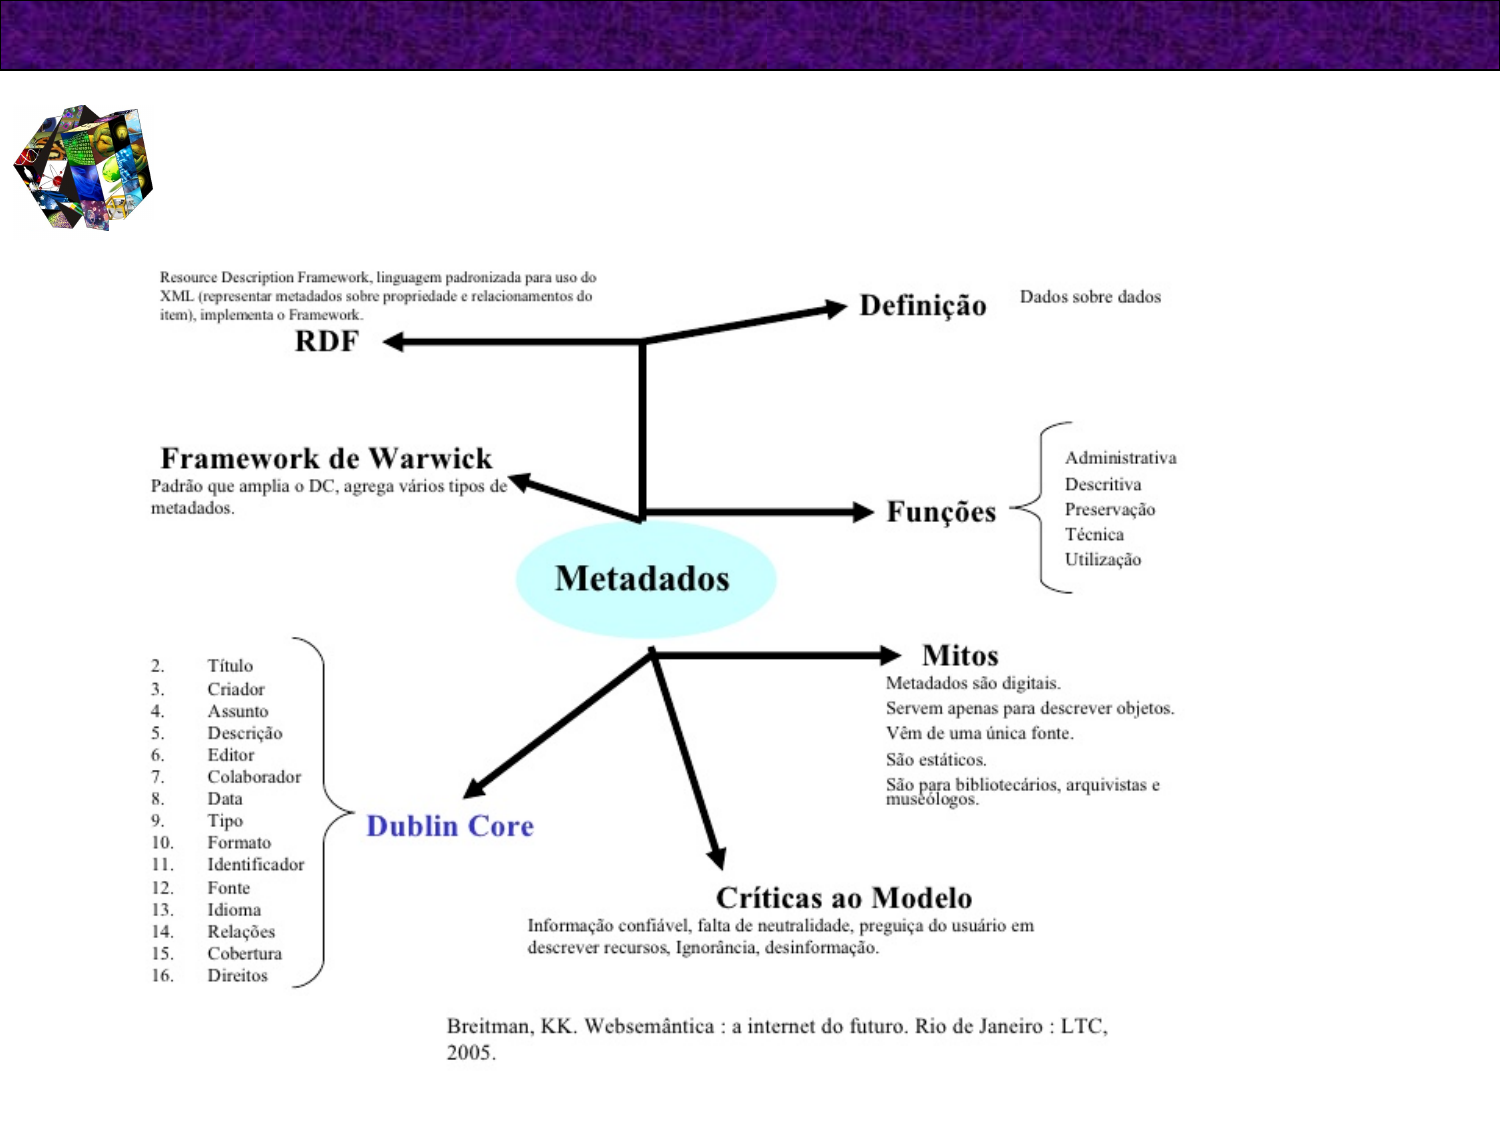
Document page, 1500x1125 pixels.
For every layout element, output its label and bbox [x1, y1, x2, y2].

picture [109, 220, 1247, 1075]
picture [1, 1, 1499, 69]
